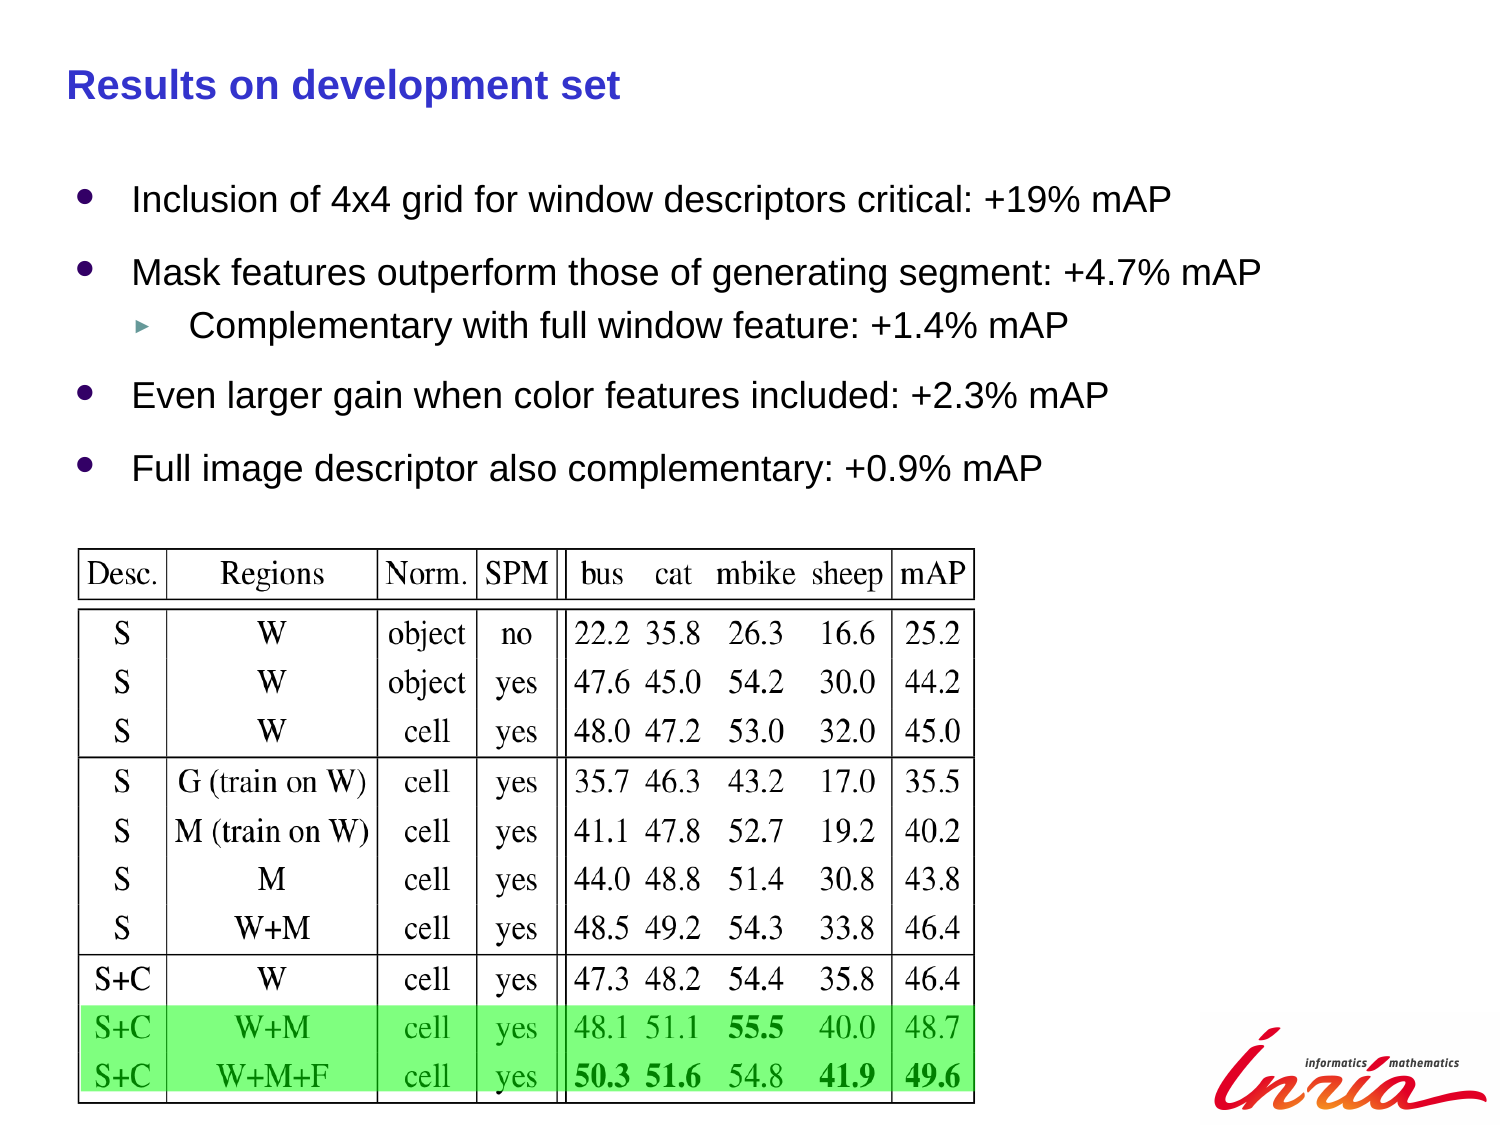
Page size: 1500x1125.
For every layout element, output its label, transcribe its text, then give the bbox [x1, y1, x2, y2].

text_box [80, 1005, 976, 1092]
picture [1200, 1012, 1500, 1125]
list Inclusion of 4x4 grid for window descriptors critical: +19% mAP Mask features outperform those of generating segment: +4.7% mAP Complementary with full window feature: +1.4% mAP Even larger gain when color features included: +2.3% mAP Full image descriptor also complementary: +0.9% mAP [75, 178, 1425, 971]
picture [75, 971, 976, 1105]
title Results on development set [51, 46, 1459, 123]
